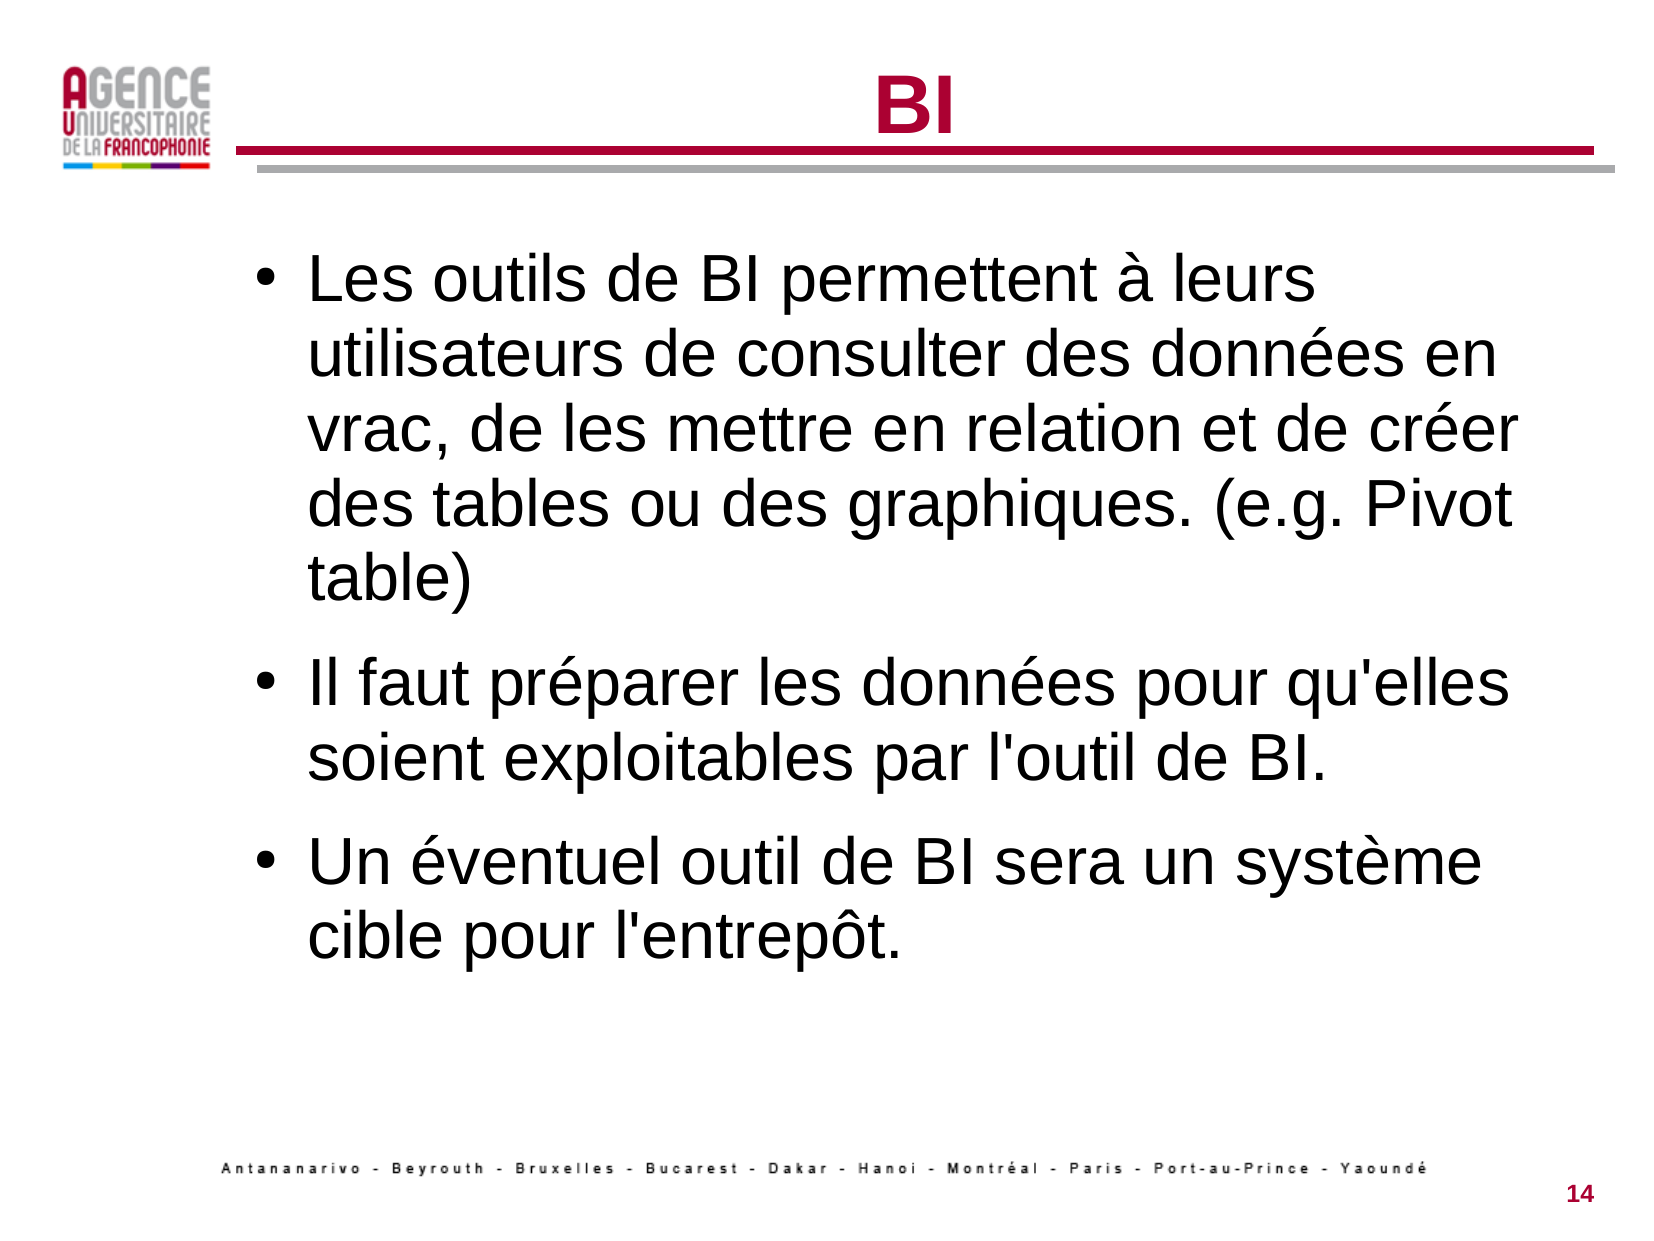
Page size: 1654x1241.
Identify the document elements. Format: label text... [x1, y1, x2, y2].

title BI [236, 58, 1595, 152]
list Les outils de BI permettent à leurs utilisateurs de consulter des données en vrac, de les mettre en relation et de créer des tables ou des graphiques. (e.g. Pivot table) Il faut préparer les données pour qu'elles soient exploitables par l'outil de BI. Un éventuel outil de BI sera un système cible pour l'entrepôt. [236, 241, 1595, 1135]
picture [29, 29, 1625, 1241]
